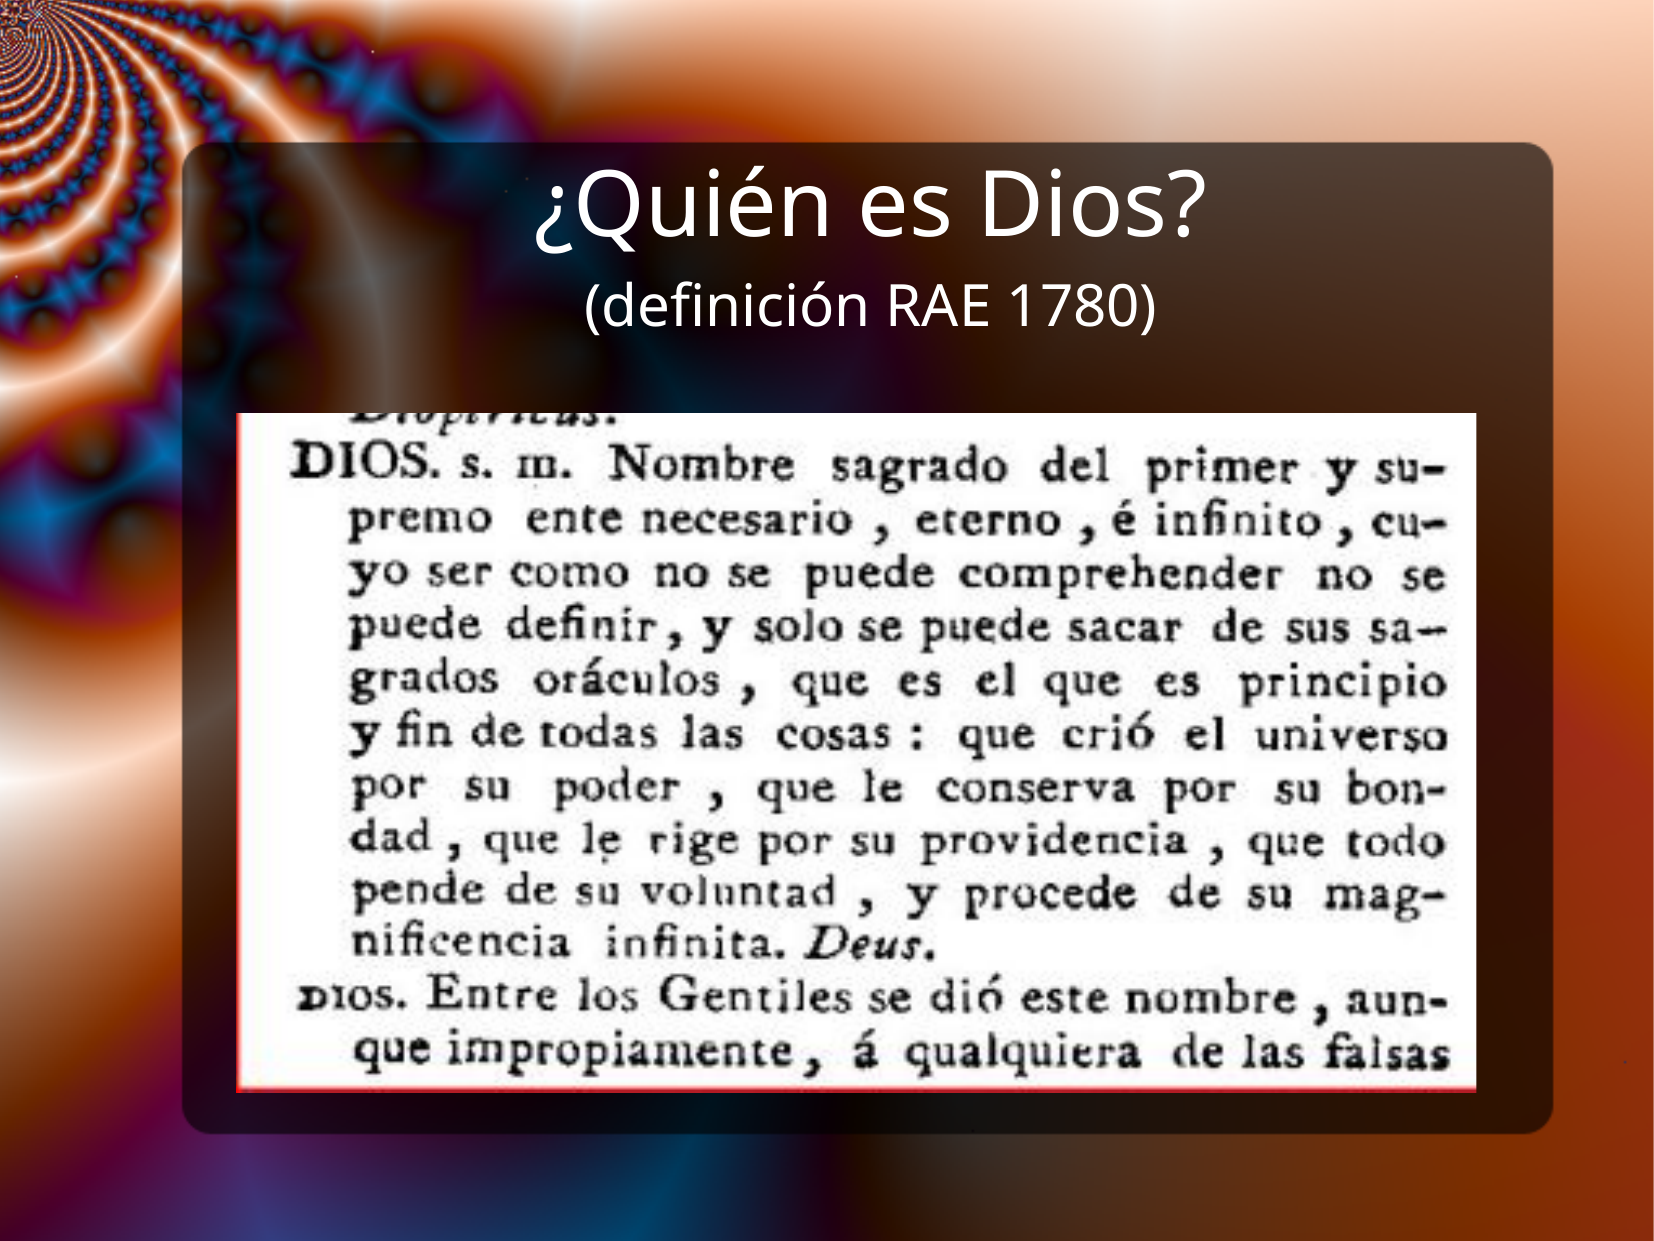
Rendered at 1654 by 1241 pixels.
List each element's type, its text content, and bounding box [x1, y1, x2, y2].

title ¿Quién es Dios? (definición RAE 1780) [206, 155, 1536, 327]
picture [0, 0, 1654, 1241]
